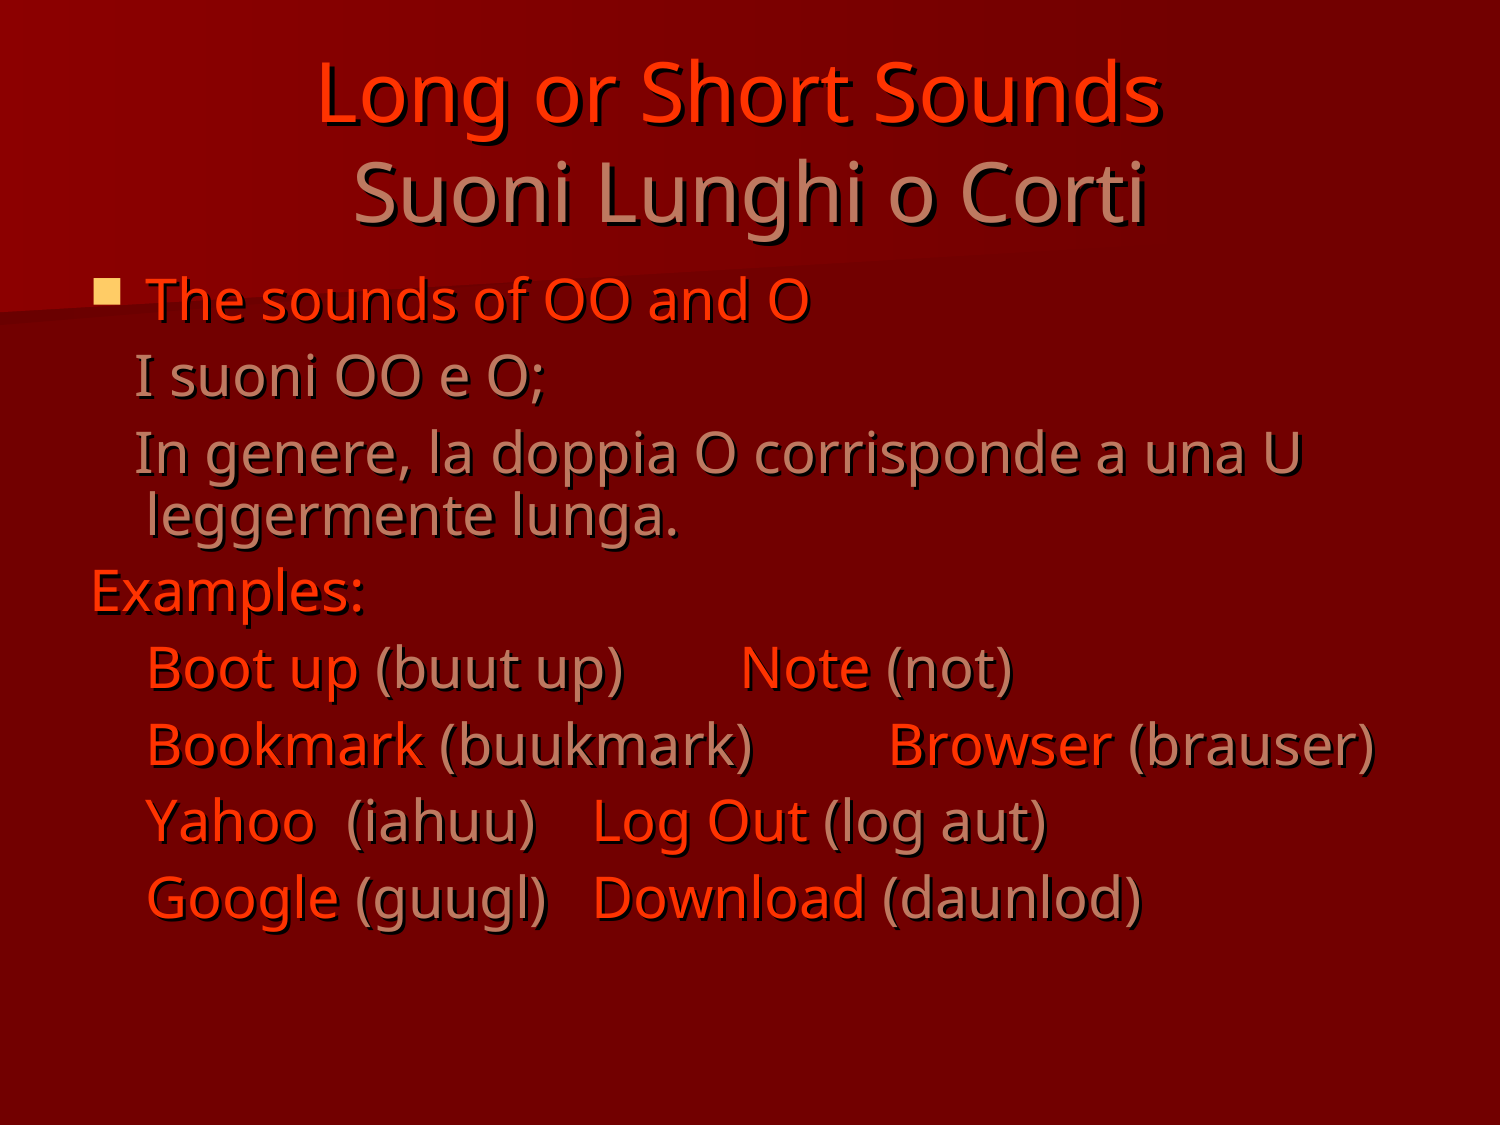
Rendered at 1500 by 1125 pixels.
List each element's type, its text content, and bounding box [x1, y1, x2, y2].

list The sounds of OO and O I suoni OO e O; In genere, la doppia O corrisponde a una U leggermente lunga. Examples: Boot up (buut up) Note (not) Bookmark (buukmark) Browser (brauser) Yahoo (iahuu) Log Out (log aut) Google (guugl) Download (daunlod) [75, 262, 1426, 1000]
title Long or Short Sounds Suoni Lunghi o Corti [75, 45, 1426, 233]
